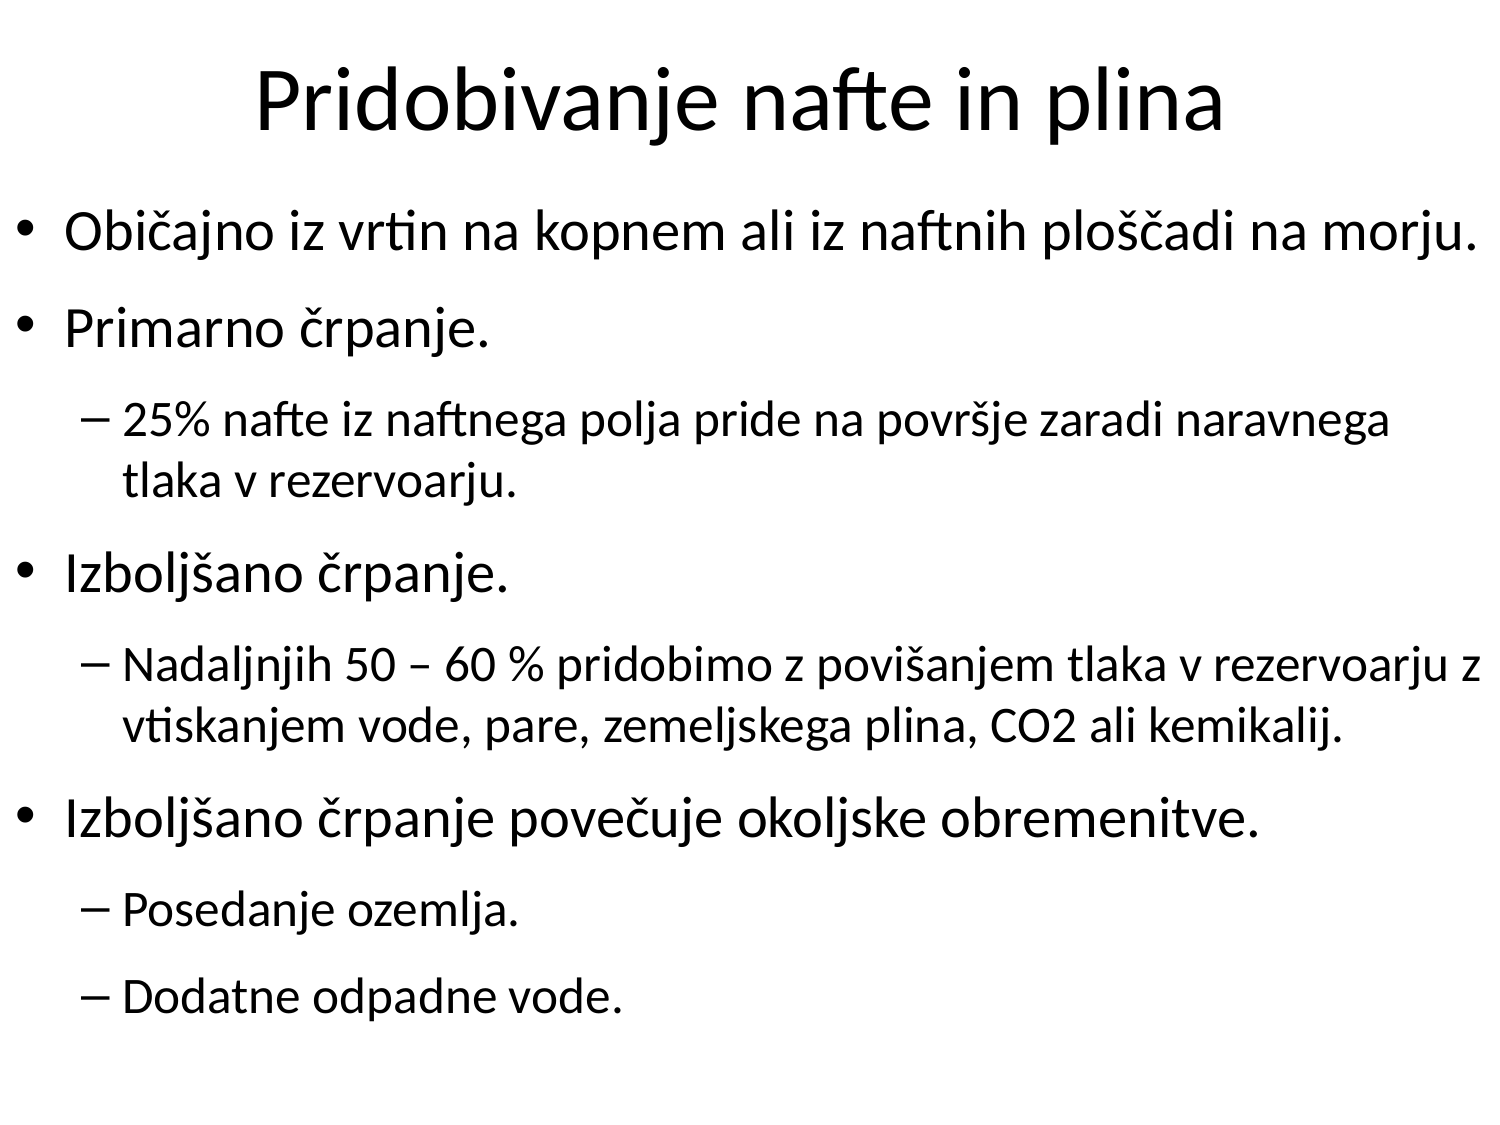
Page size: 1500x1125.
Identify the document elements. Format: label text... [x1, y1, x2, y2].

title Pridobivanje nafte in plina [76, 0, 1427, 184]
list Običajno iz vrtin na kopnem ali iz naftnih ploščadi na morju. Primarno črpanje. 25% nafte iz naftnega polja pride na površje zaradi naravnega tlaka v rezervoarju. Izboljšano črpanje. Nadaljnjih 50 – 60 % pridobimo z povišanjem tlaka v rezervoarju z vtiskanjem vode, pare, zemeljskega plina, CO2 ali kemikalij. Izboljšano črpanje povečuje okoljske obremenitve. Posedanje ozemlja. Dodatne odpadne vode. [0, 184, 1500, 1125]
